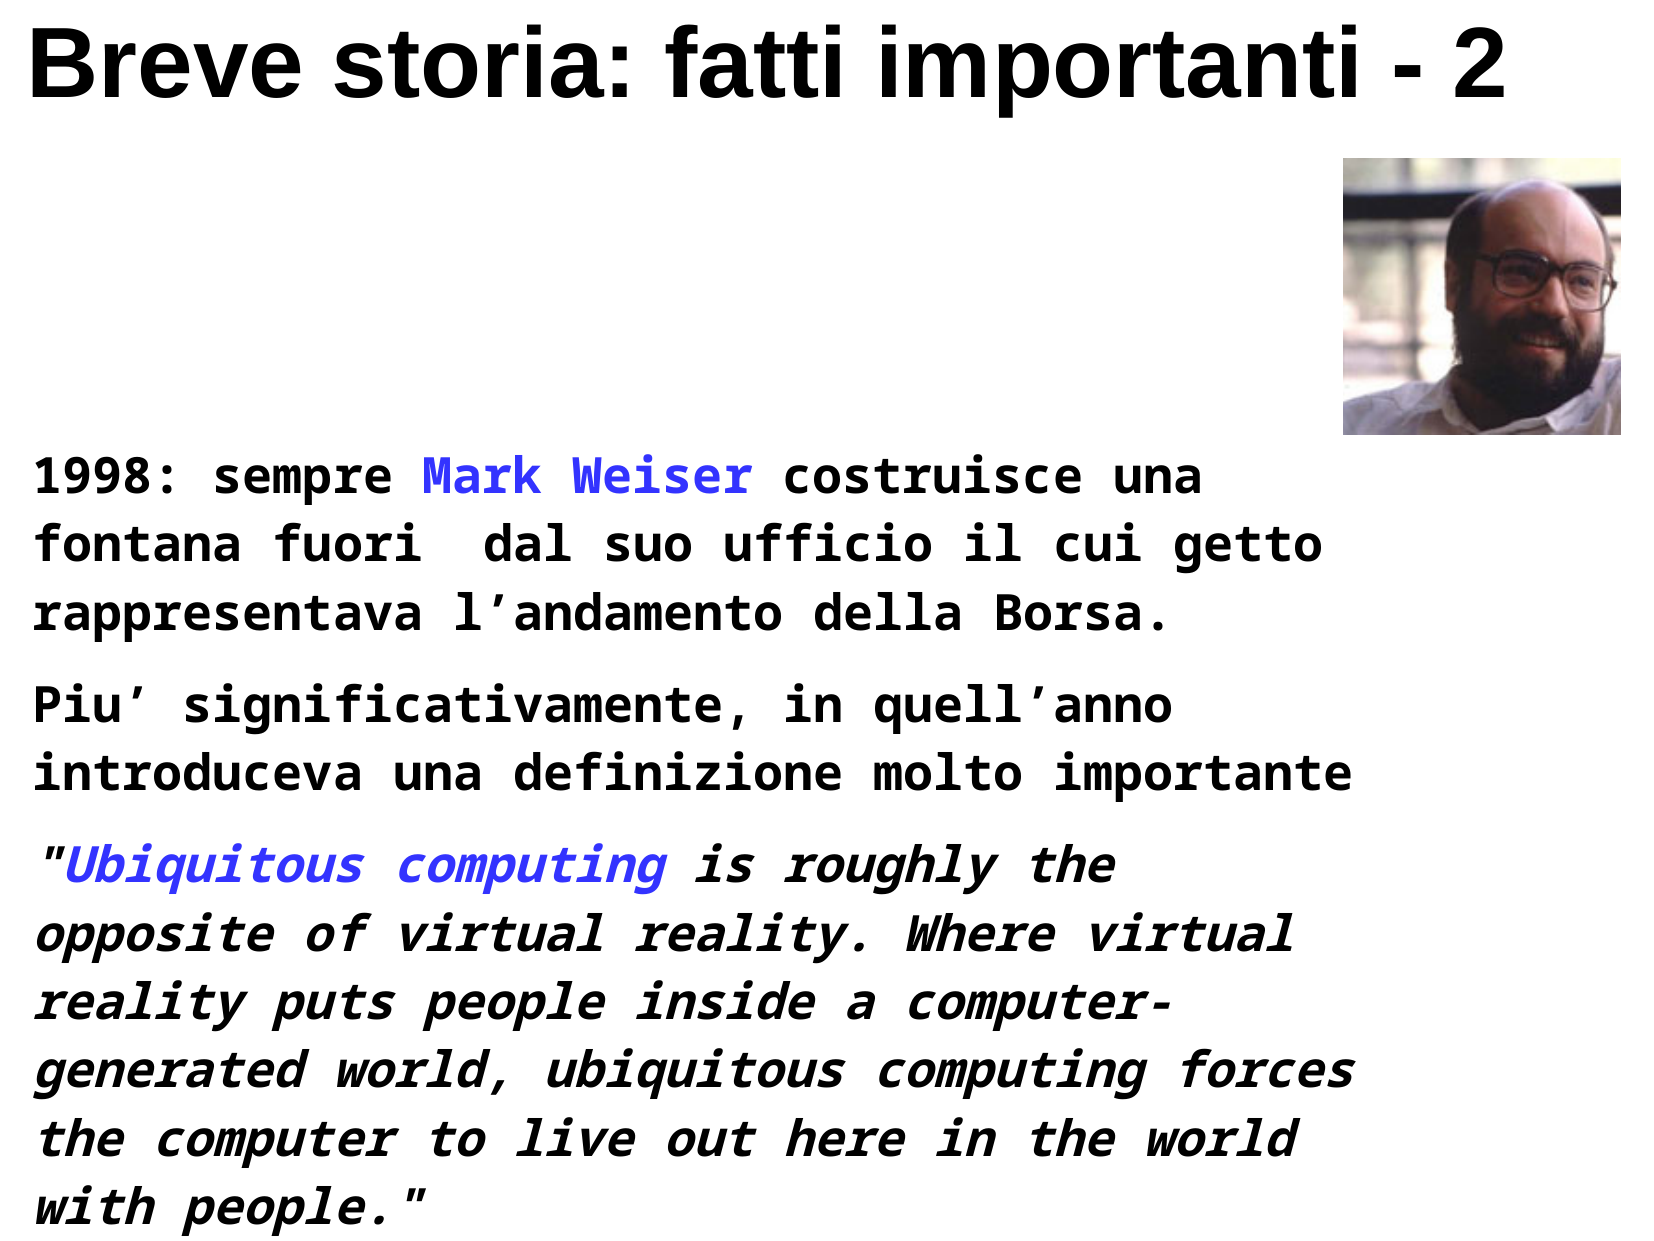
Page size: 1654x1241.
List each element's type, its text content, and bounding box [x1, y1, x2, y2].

text_box 1998: sempre Mark Weiser costruisce una fontana fuori dal suo ufficio il cui getto rappresentava l’andamento della Borsa. Piu’ significativamente, in quell’anno introduceva una definizione molto importante "Ubiquitous computing is roughly the opposite of virtual reality. Where virtual reality puts people inside a computer-generated world, ubiquitous computing forces the computer to live out here in the world with people." [18, 432, 1381, 1231]
picture [11, 0, 1654, 1241]
